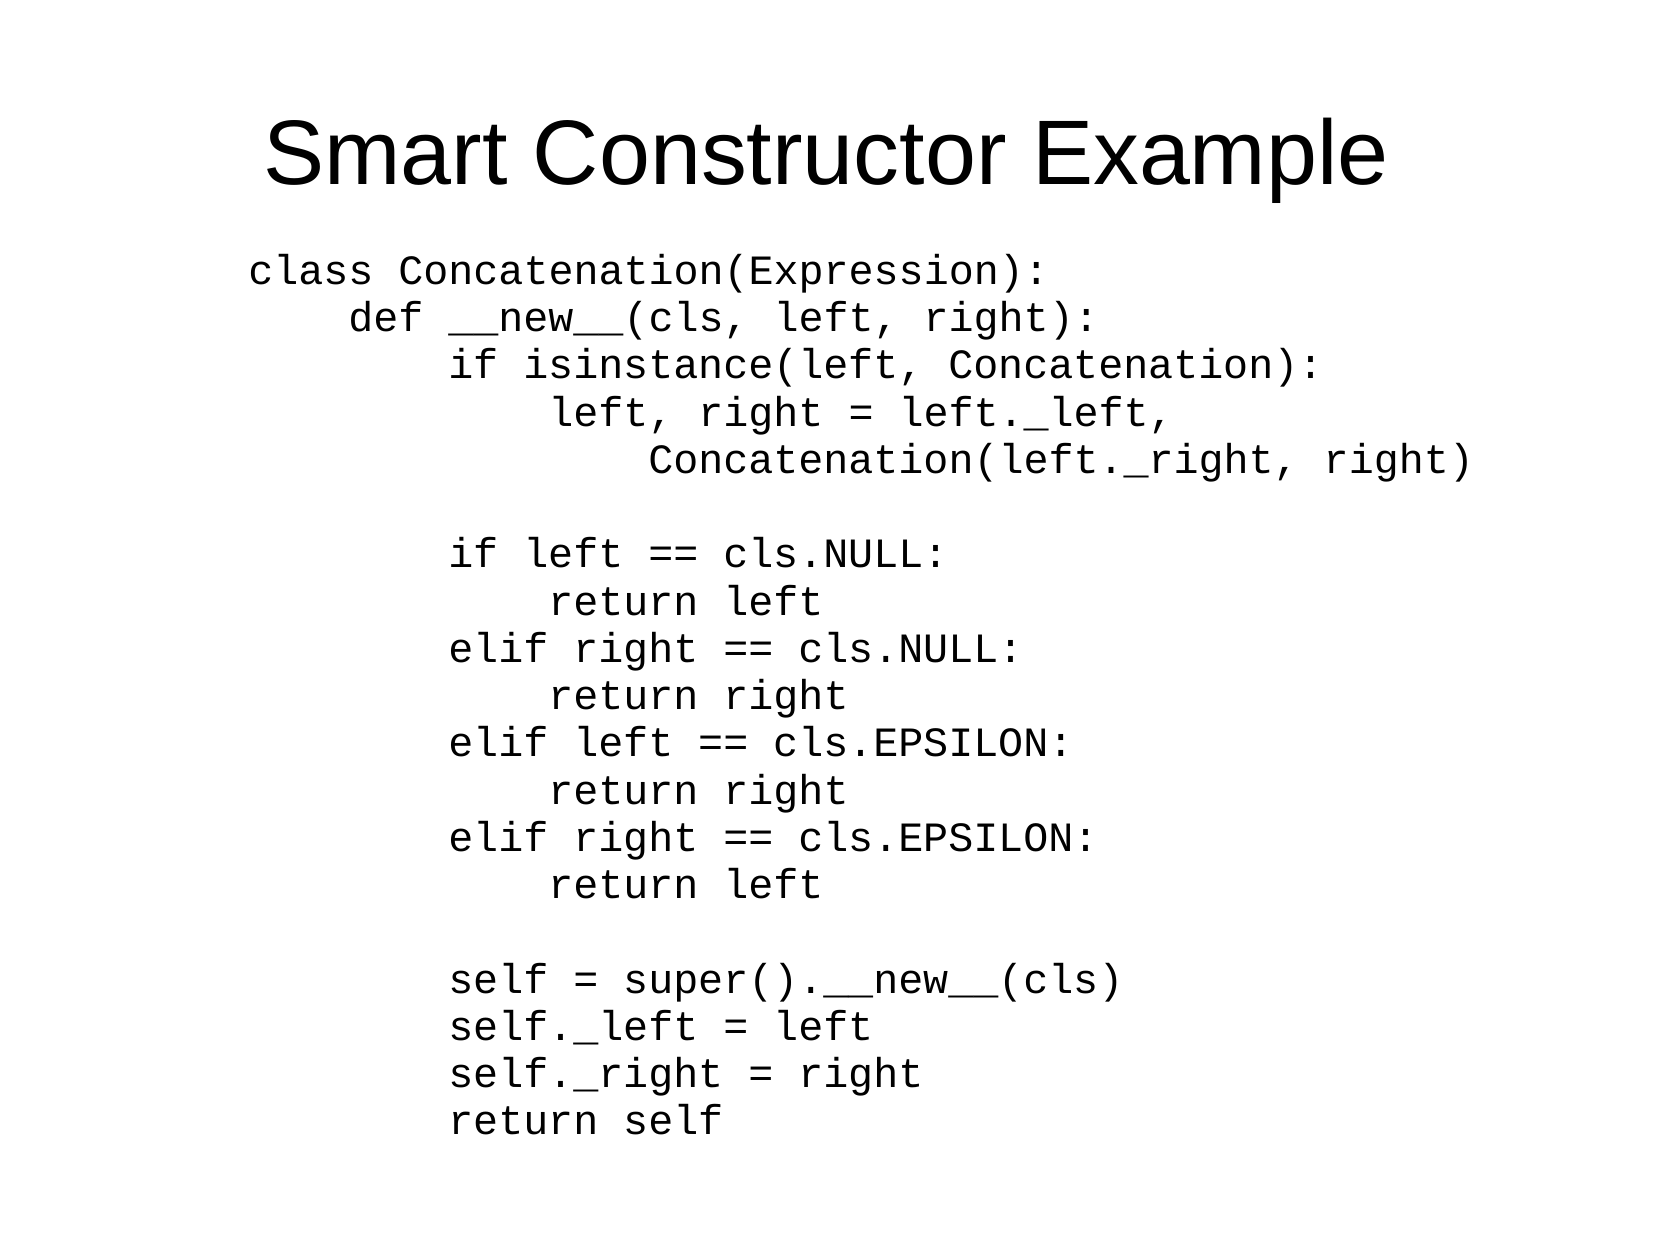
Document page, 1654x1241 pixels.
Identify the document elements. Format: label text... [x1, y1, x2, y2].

text_box class Concatenation(Expression): def __new__(cls, left, right): if isinstance(left, Concatenation): left, right = left._left, Concatenation(left._right, right) if left == cls.NULL: return left elif right == cls.NULL: return right elif left == cls.EPSILON: return right elif right == cls.EPSILON: return left self = super().__new__(cls) self._left = left self._right = right return self [133, 242, 1489, 1203]
title Smart Constructor Example [82, 49, 1571, 257]
